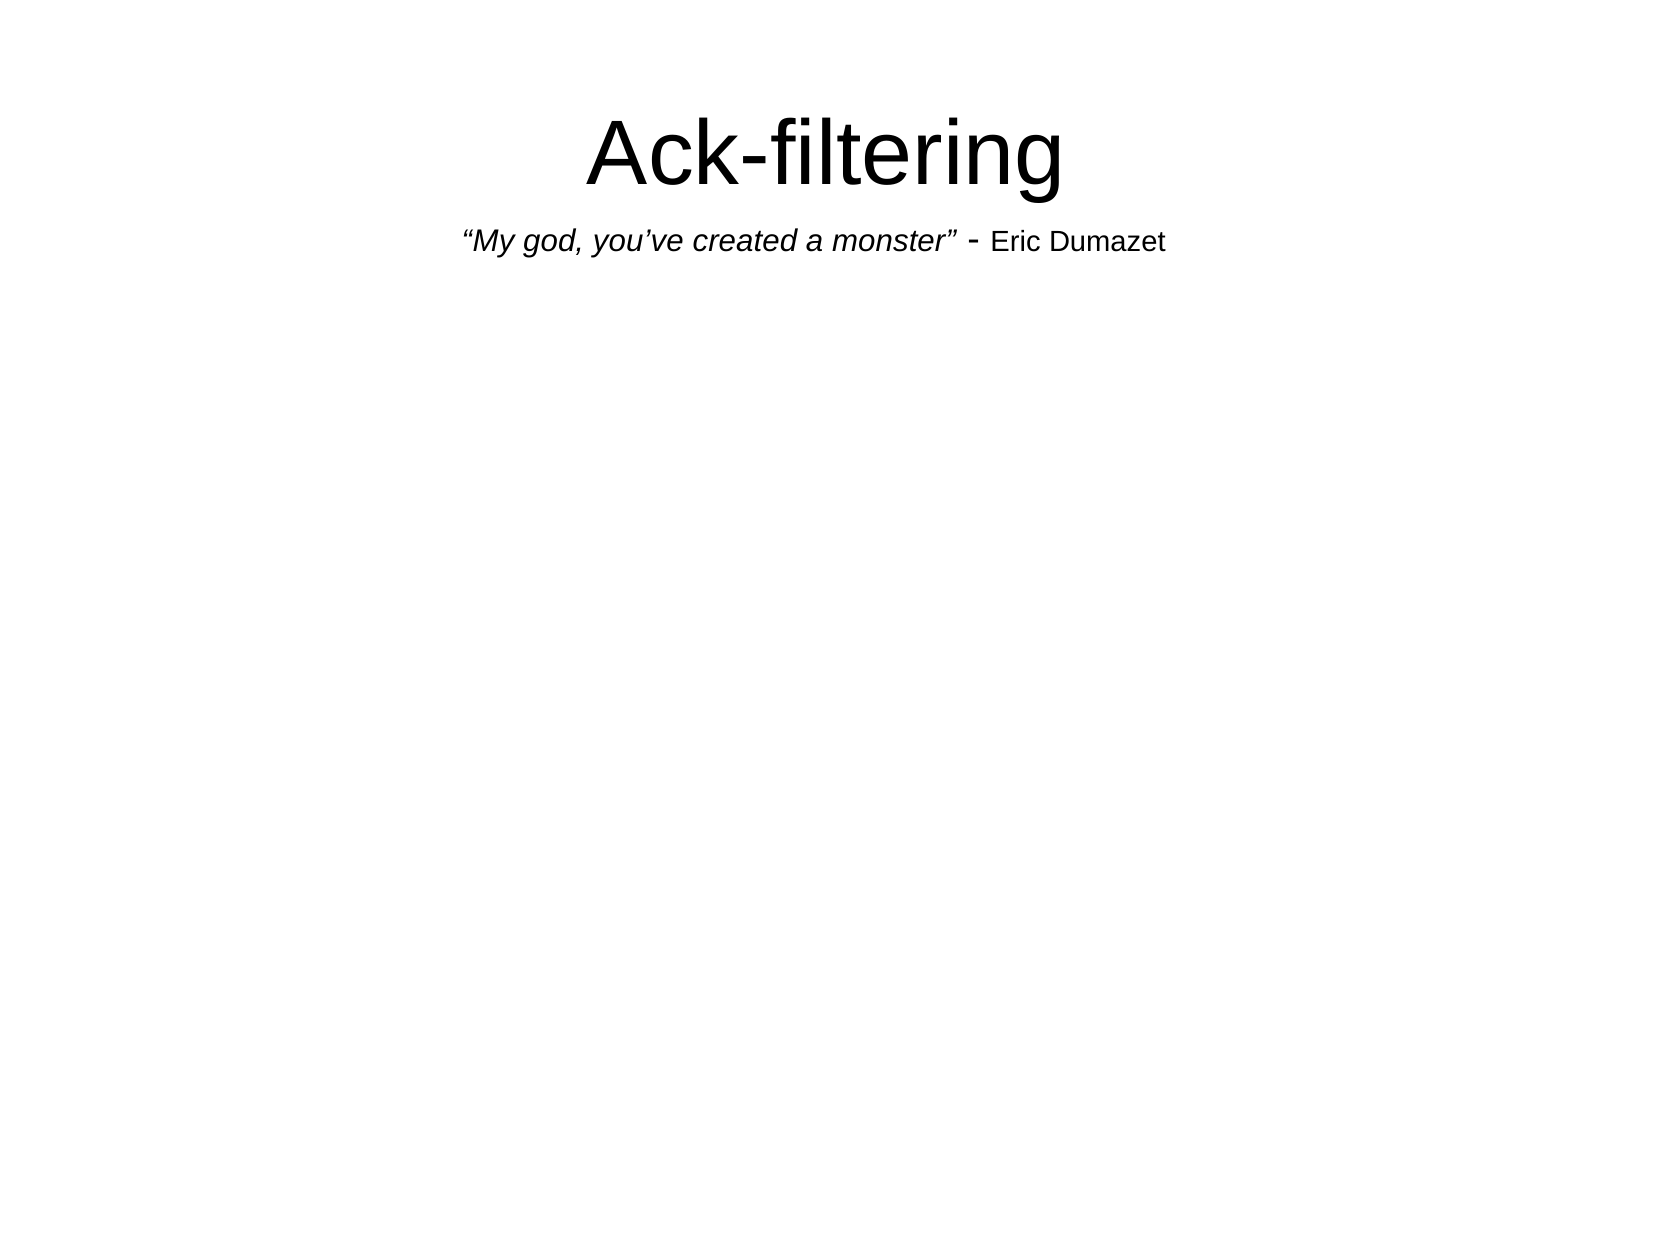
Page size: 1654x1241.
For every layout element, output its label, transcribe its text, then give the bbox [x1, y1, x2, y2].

title Ack-filtering [82, 49, 1571, 257]
text_box “My god, you’ve created a monster” - Eric Dumazet [255, 210, 1351, 267]
